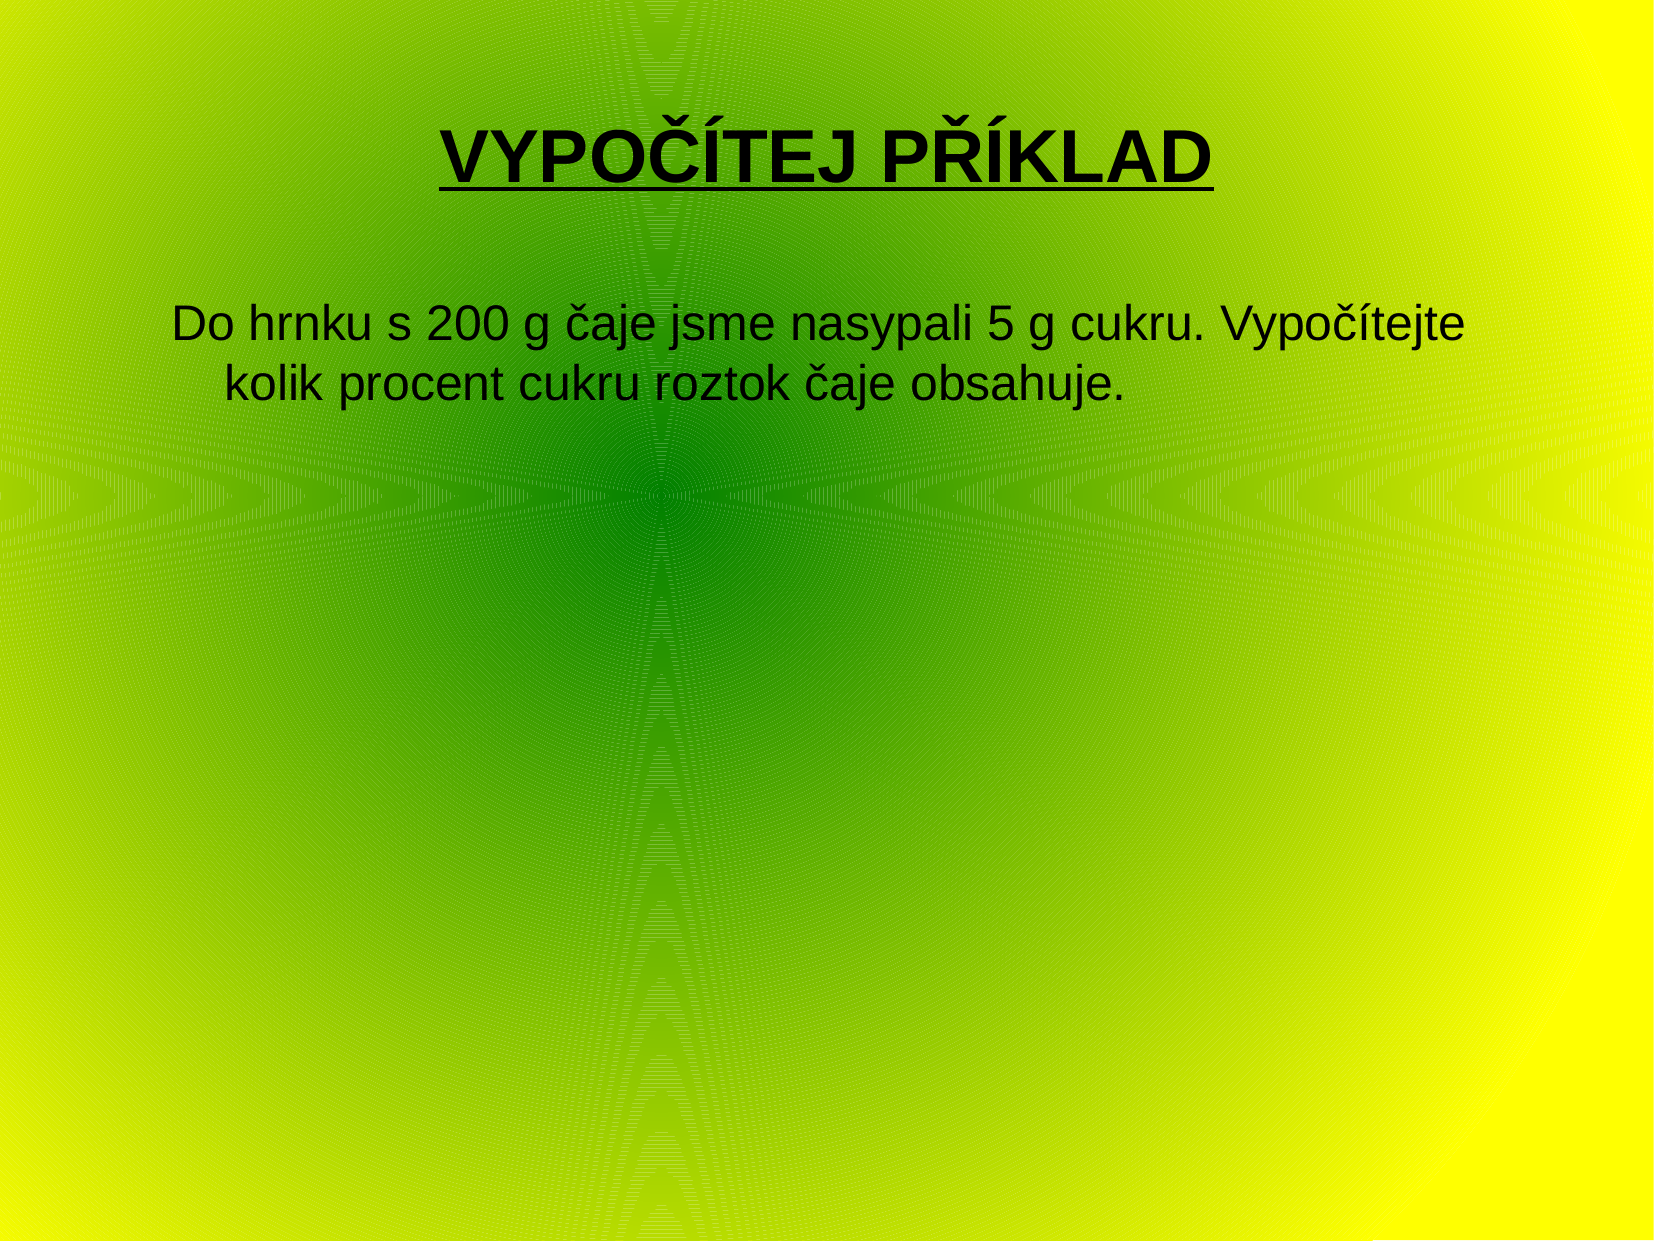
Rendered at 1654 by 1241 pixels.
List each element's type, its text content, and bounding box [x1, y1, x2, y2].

title VYPOČÍTEJ PŘÍKLAD [82, 49, 1571, 257]
list Do hrnku s 200 g čaje jsme nasypali 5 g cukru. Vypočítejte kolik procent cukru roztok čaje obsahuje. [82, 290, 1536, 886]
